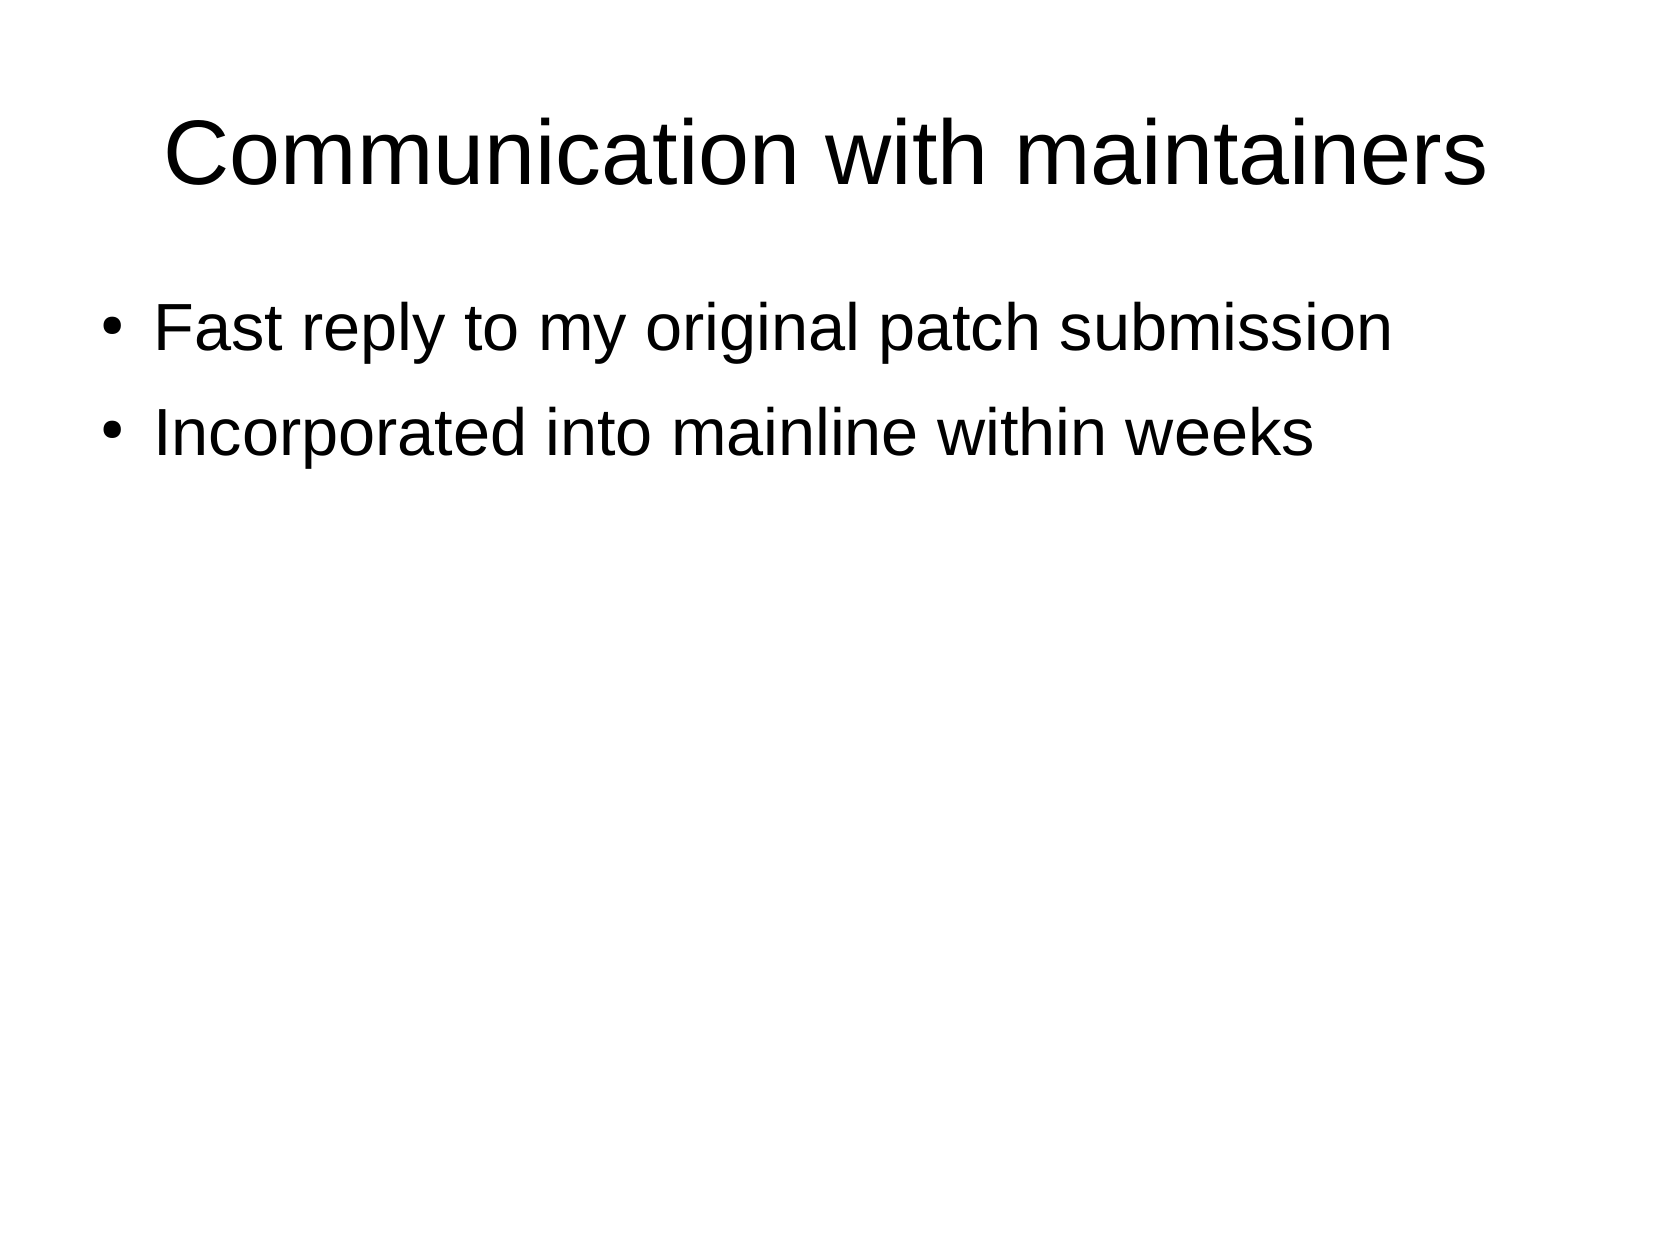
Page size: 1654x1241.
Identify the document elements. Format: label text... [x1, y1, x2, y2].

list Fast reply to my original patch submission Incorporated into mainline within weeks [82, 290, 1571, 1010]
title Communication with maintainers [82, 49, 1571, 257]
